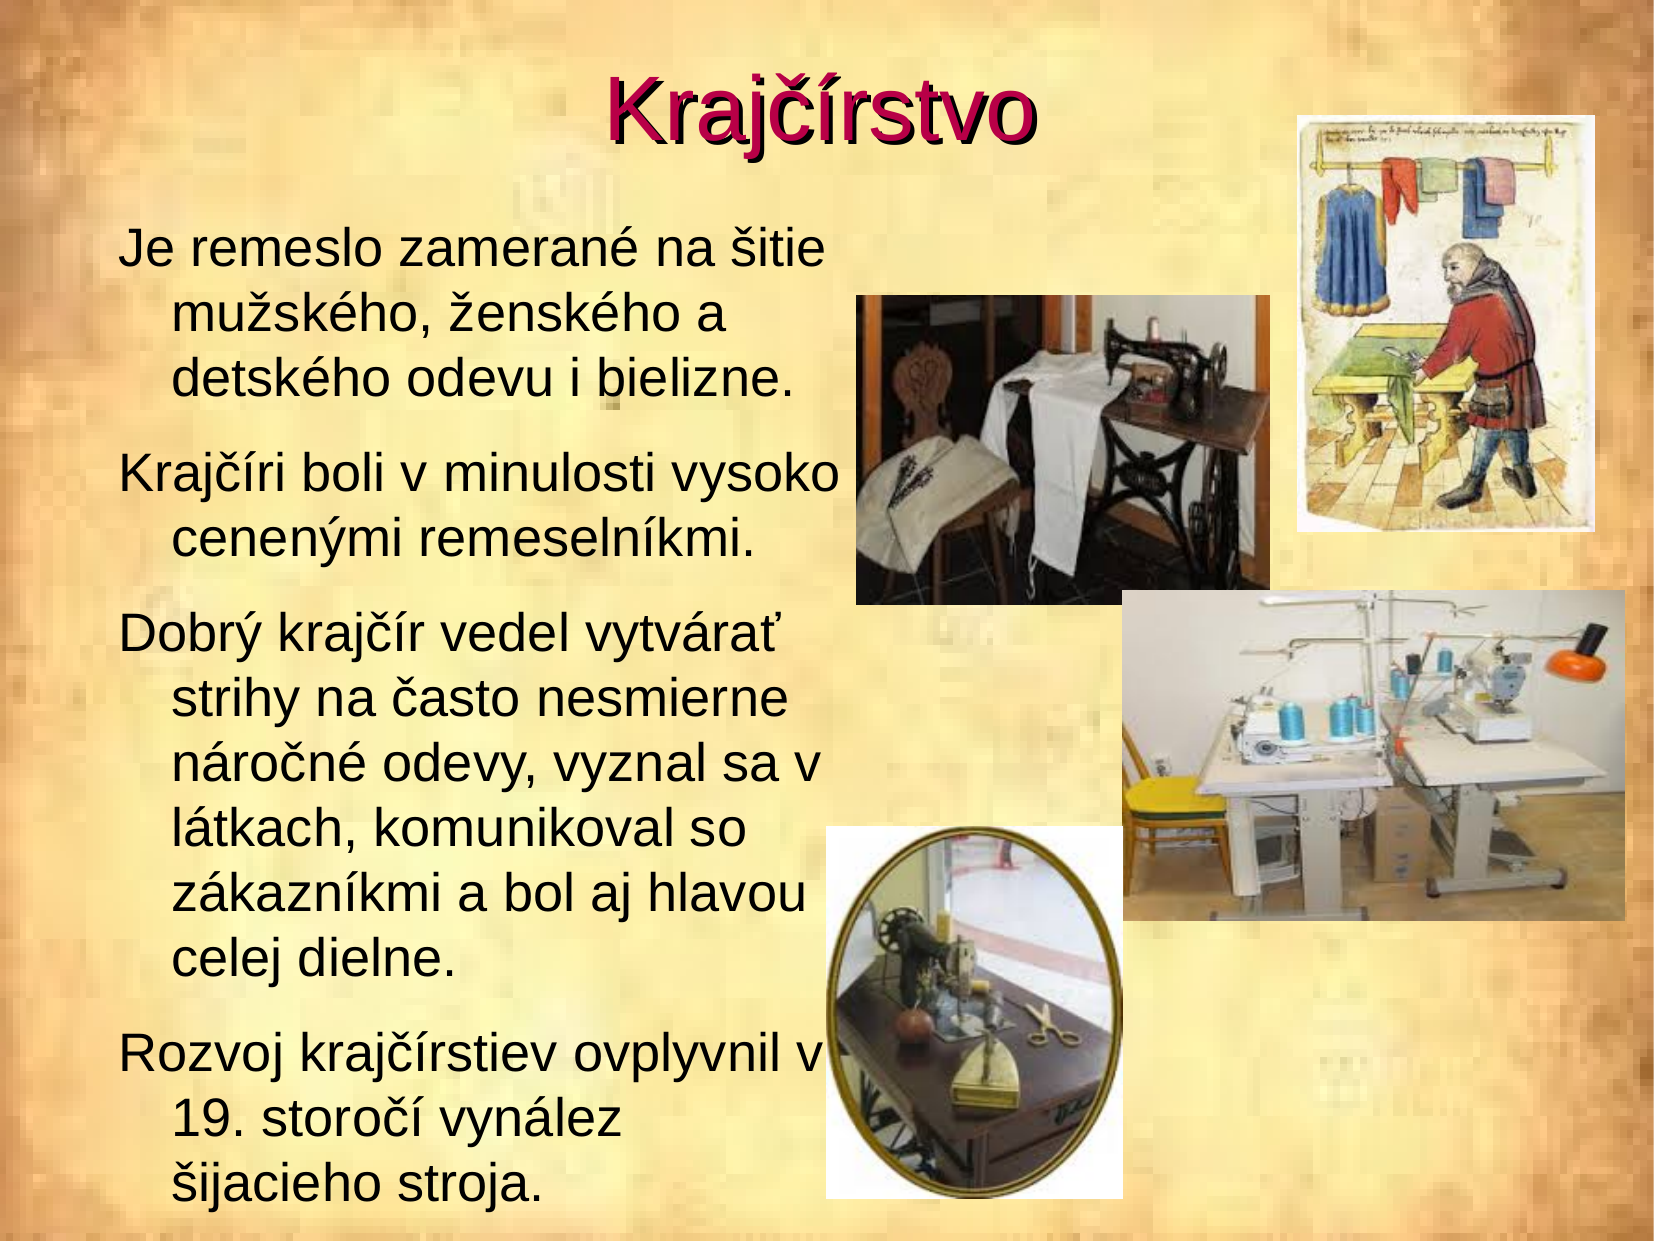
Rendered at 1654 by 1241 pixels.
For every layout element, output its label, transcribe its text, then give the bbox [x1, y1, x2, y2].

list Je remeslo zamerané na šitie mužského, ženského a detského odevu i bielizne. Krajčíri boli v minulosti vysoko cenenými remeselníkmi. Dobrý krajčír vedel vytvárať strihy na často nesmierne náročné odevy, vyznal sa v látkach, komunikoval so zákazníkmi a bol aj hlavou celej dielne. Rozvoj krajčírstiev ovplyvnil v 19. storočí vynález šijacieho stroja. [29, 212, 845, 1241]
picture [826, 295, 1625, 1199]
picture [1297, 115, 1595, 532]
title Krajčírstvo [76, 0, 1565, 208]
